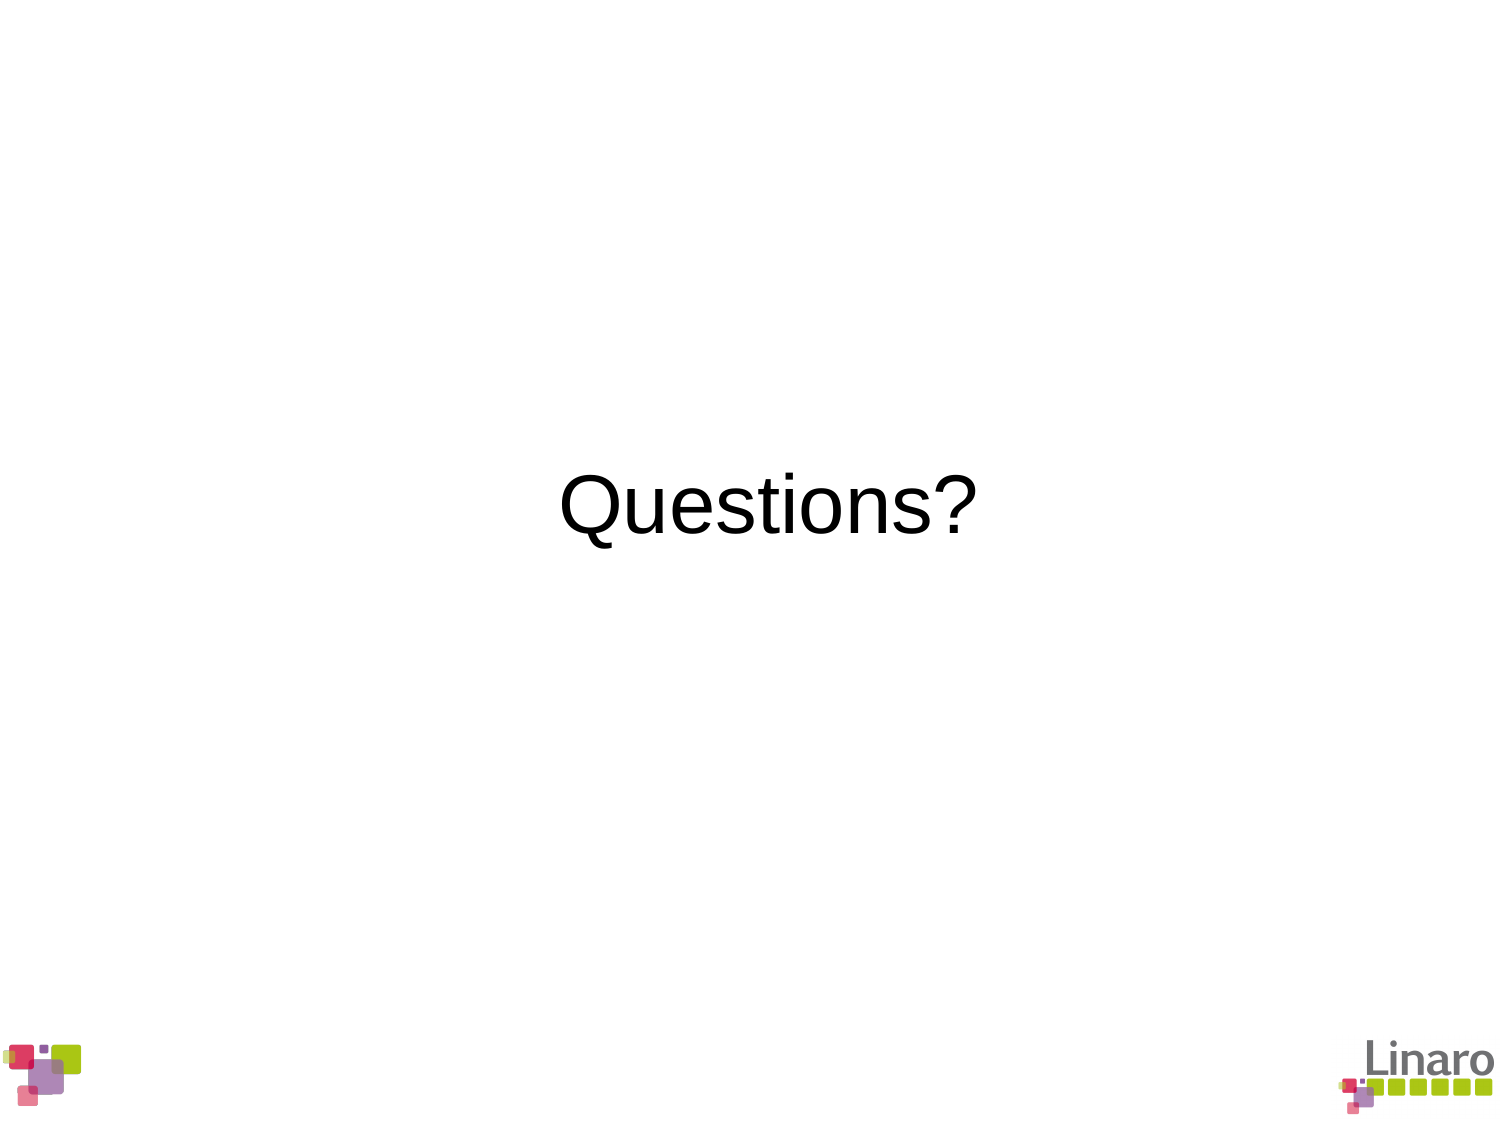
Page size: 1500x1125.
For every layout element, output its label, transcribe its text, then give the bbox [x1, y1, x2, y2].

text_box Questions? [543, 442, 1193, 591]
picture [0, 1041, 84, 1125]
picture [1331, 1035, 1500, 1119]
